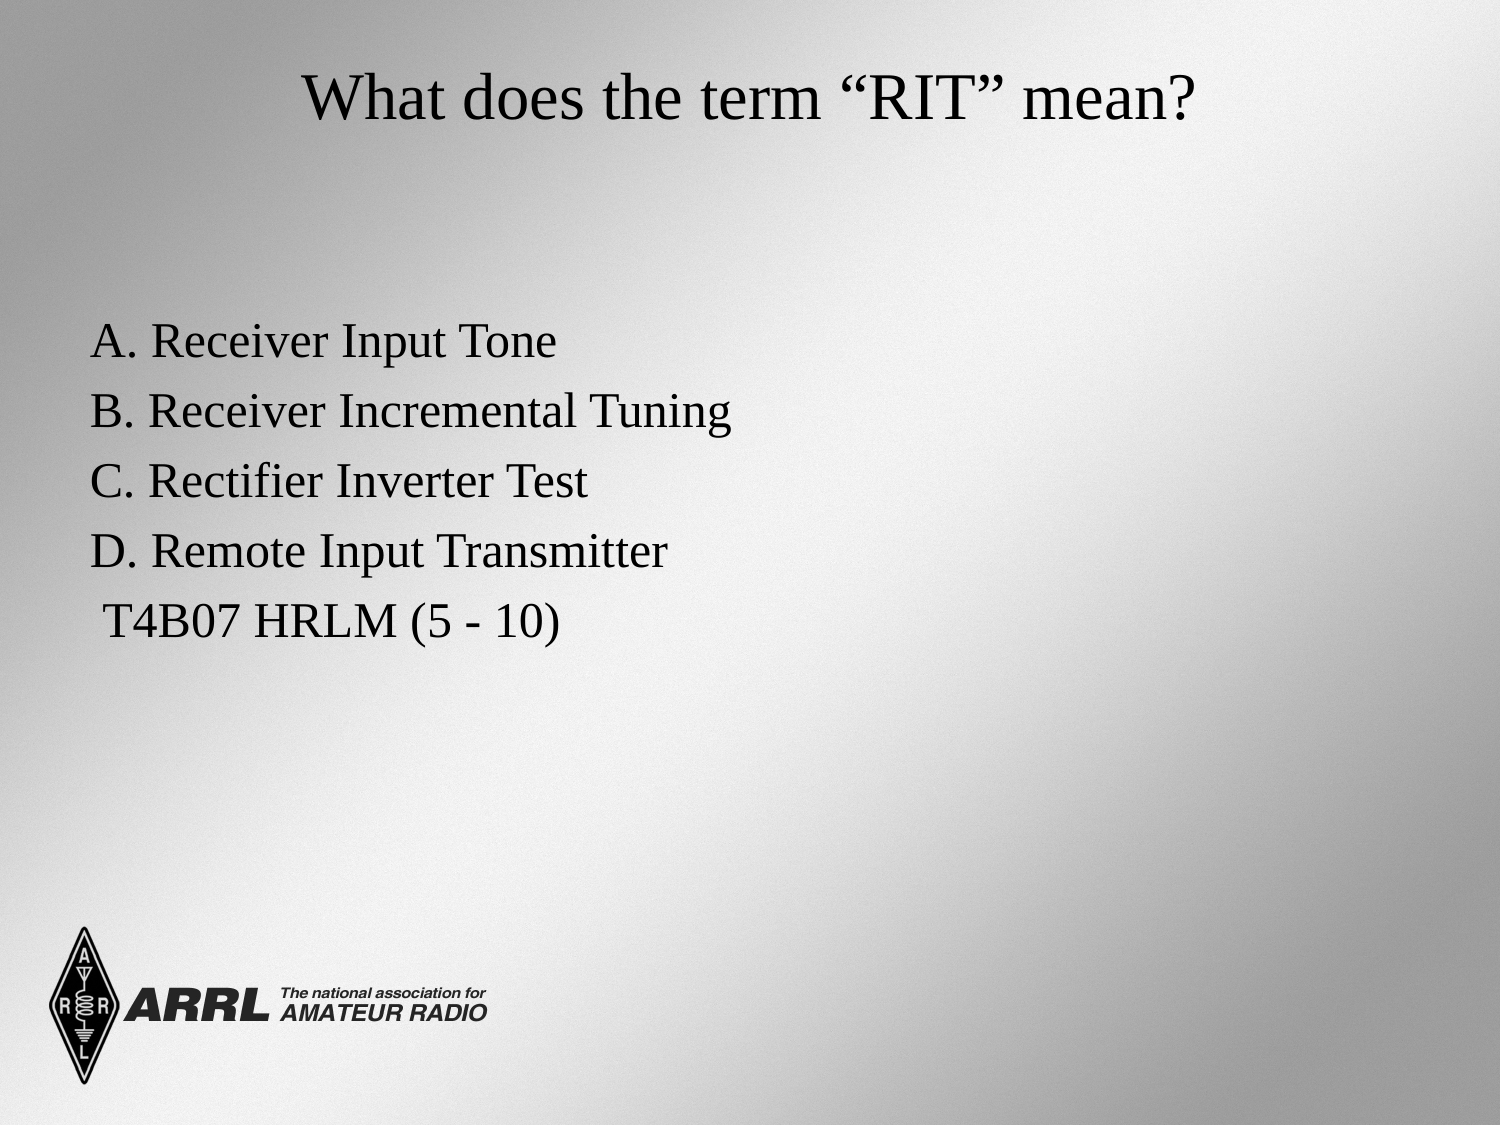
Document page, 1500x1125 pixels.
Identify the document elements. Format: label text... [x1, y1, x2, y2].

list A. Receiver Input Tone B. Receiver Incremental Tuning C. Rectifier Inverter Test D. Remote Input Transmitter T4B07 HRLM (5 - 10) [75, 299, 1425, 1005]
picture [0, 0, 1500, 1125]
title What does the term “RIT” mean? [75, 45, 1425, 233]
